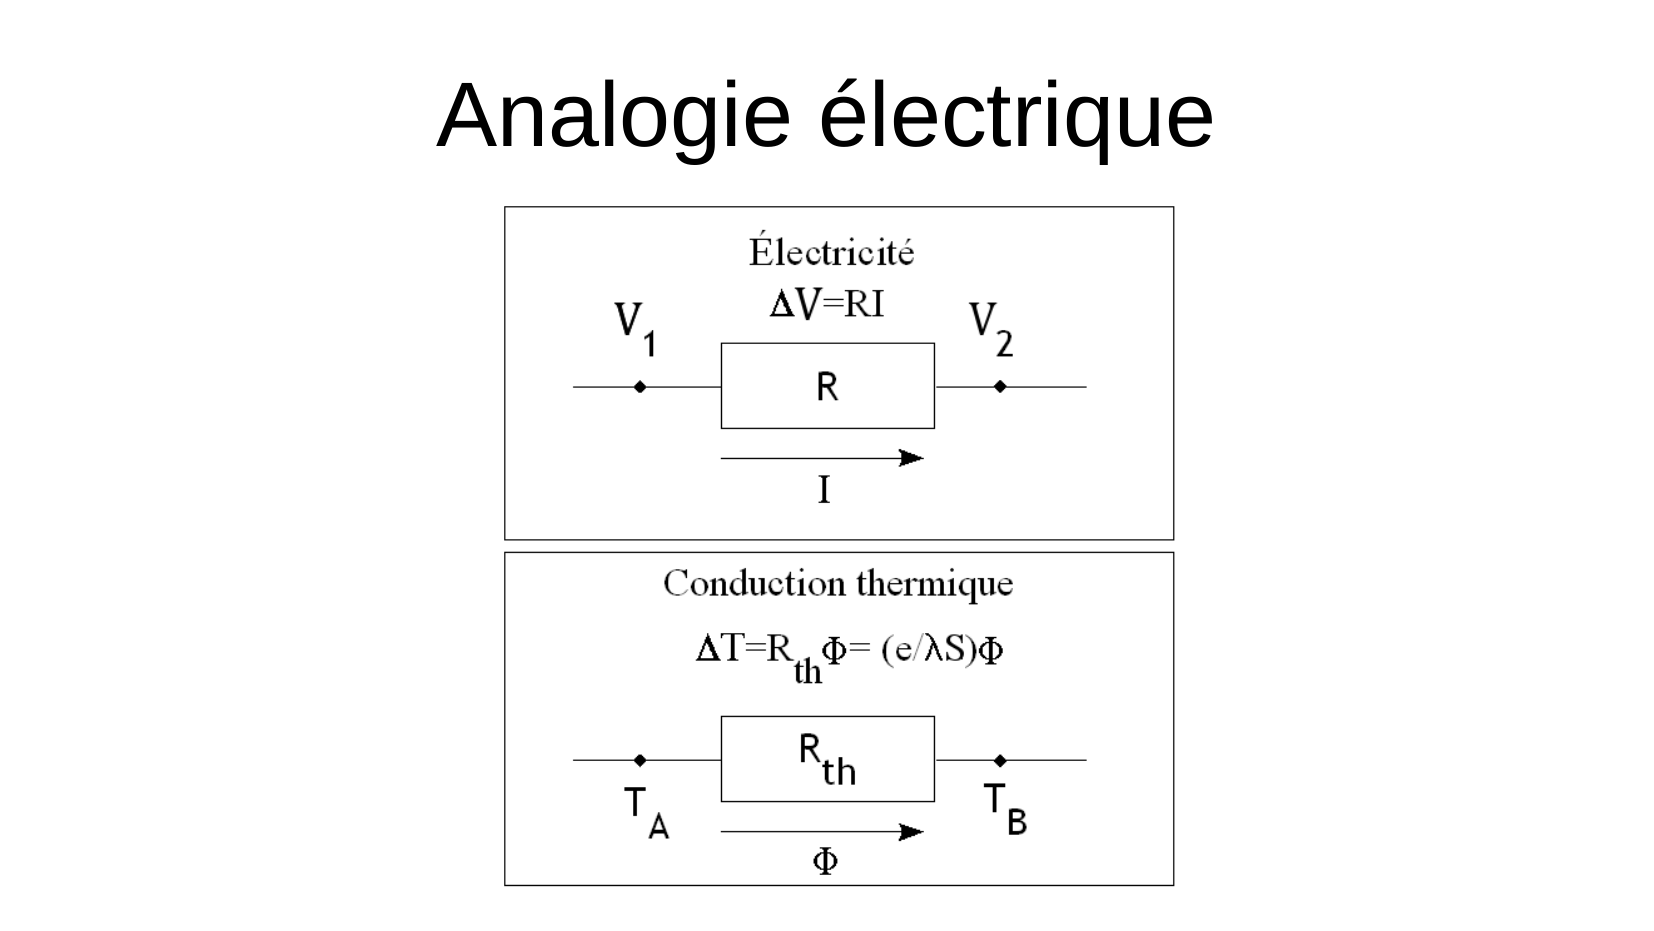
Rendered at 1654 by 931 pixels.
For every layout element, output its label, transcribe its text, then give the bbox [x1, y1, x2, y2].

title Analogie électrique [82, 37, 1571, 193]
picture [498, 200, 1182, 900]
